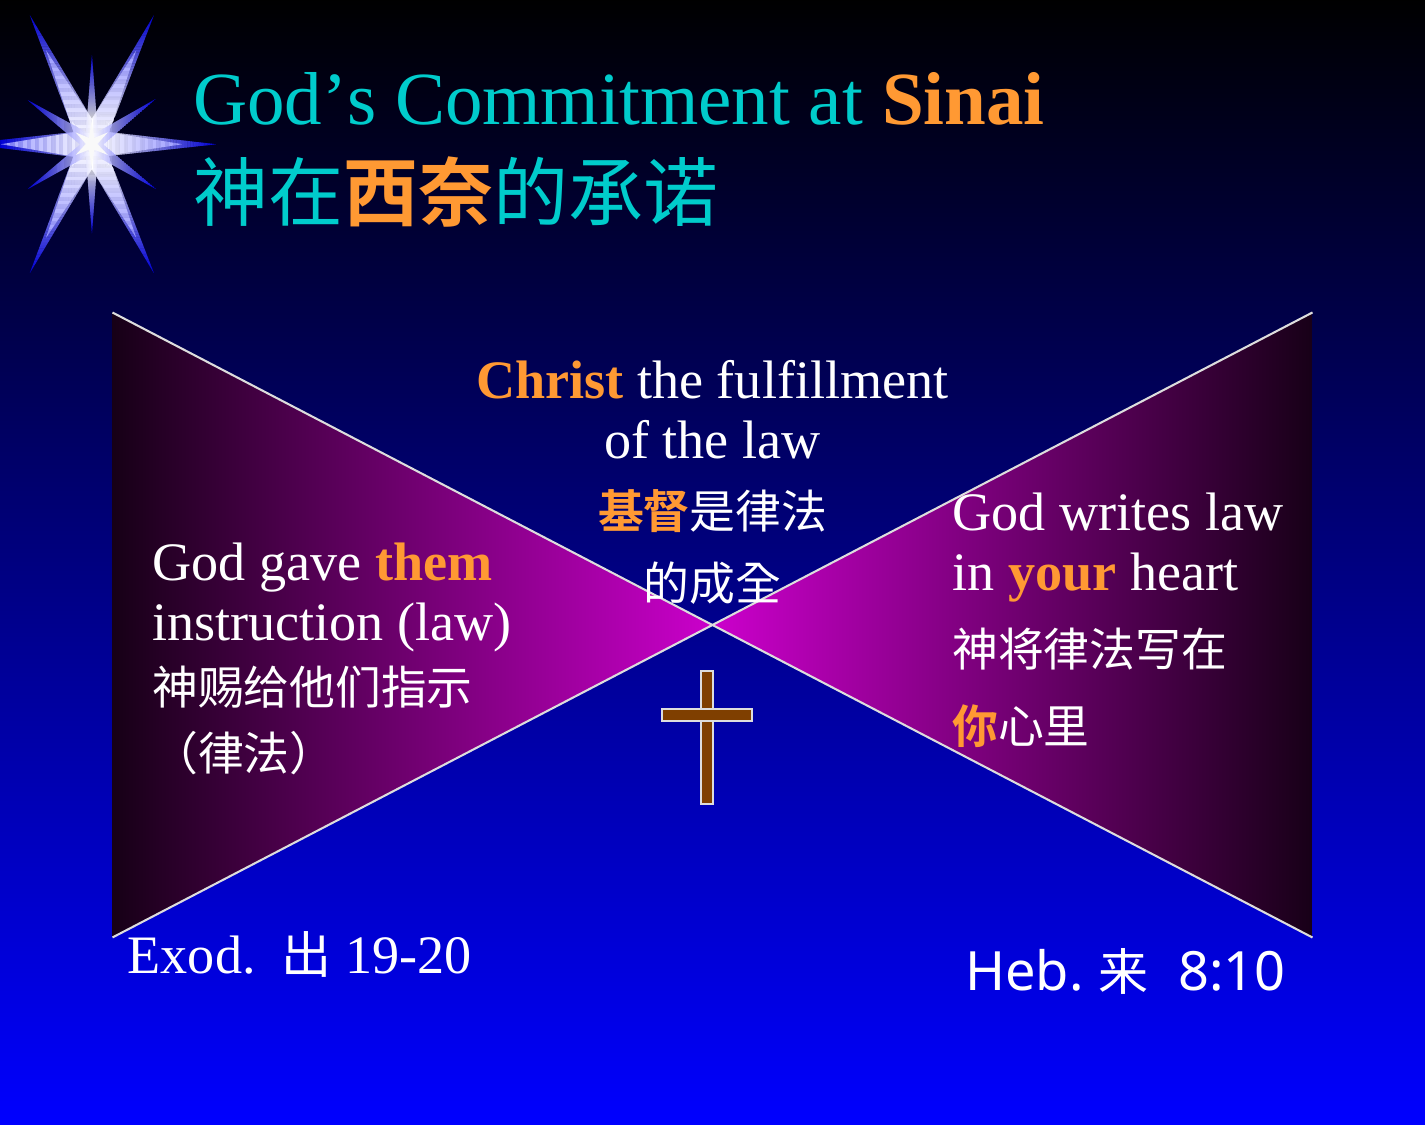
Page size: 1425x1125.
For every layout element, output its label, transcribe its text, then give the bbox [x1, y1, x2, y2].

text_box [112, 314, 450, 912]
text_box God gave them instruction (law) 神赐给他们指示 （律法） [137, 524, 588, 792]
text_box [661, 671, 753, 804]
text_box God writes law in your heart 神将律法写在 你心里 [937, 474, 1350, 766]
title God’s Commitment at Sinai 神在西奈的承诺 [178, 56, 1390, 244]
text_box [988, 766, 1313, 924]
text_box Exod. 出19-20 [112, 912, 525, 996]
text_box Heb.来 8:10 [950, 924, 1326, 1015]
text_box Christ the fulfillment of the law 基督是律法 的成全 [450, 342, 976, 723]
text_box [905, 723, 937, 740]
text_box [1007, 314, 1313, 474]
